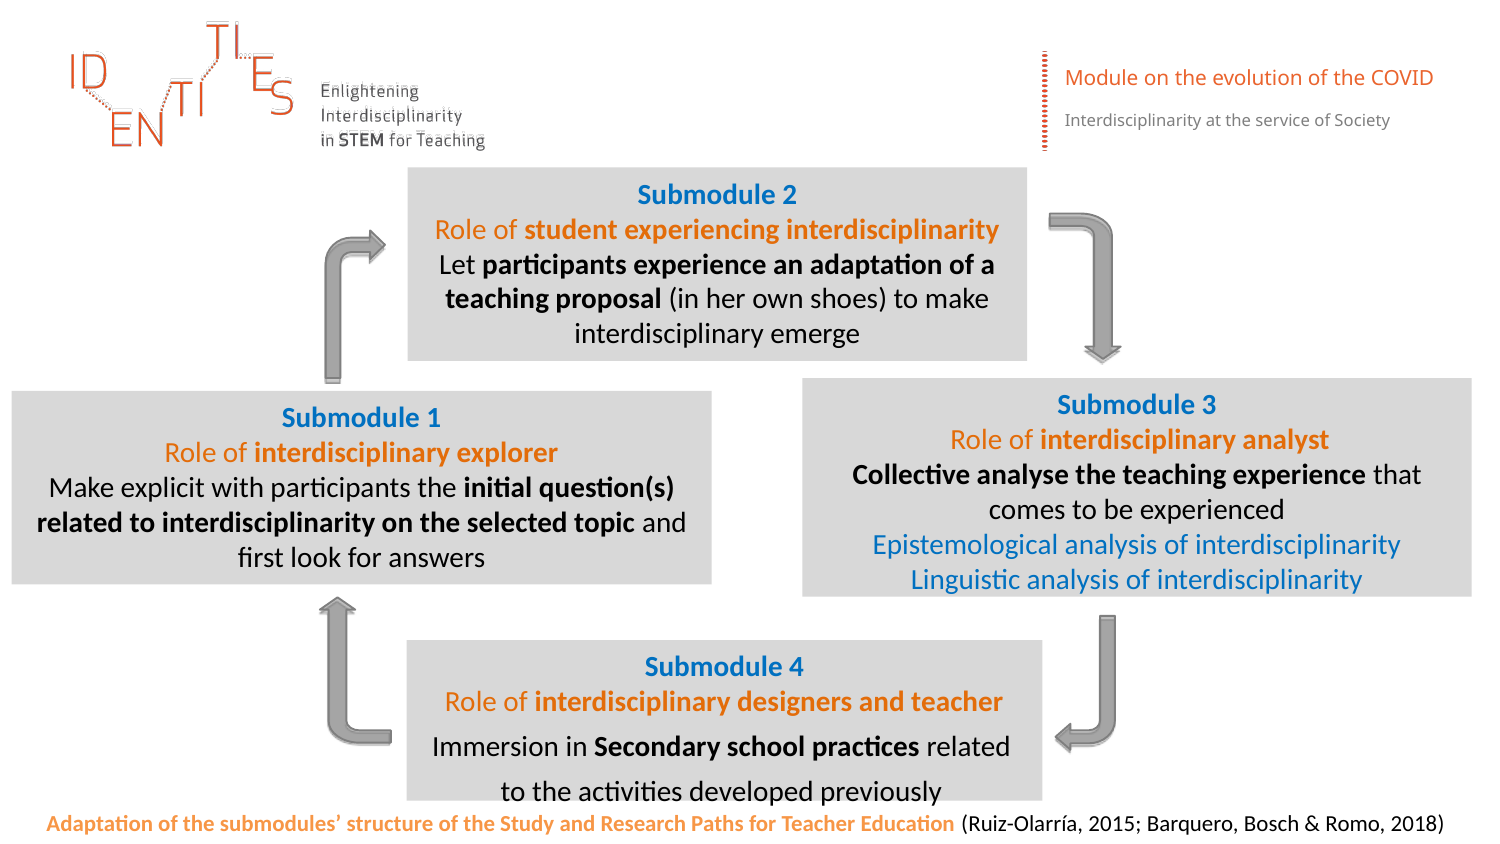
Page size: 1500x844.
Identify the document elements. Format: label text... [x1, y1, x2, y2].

text_box [319, 597, 391, 743]
picture [1042, 51, 1050, 151]
text_box Module on the evolution of the COVID Interdisciplinarity at the service of Society [1049, 57, 1472, 150]
text_box Adaptation of the submodules’ structure of the Study and Research Paths for Teacher Education (Ruiz-Olarría, 2015; Barquero, Bosch & Romo, 2018) [11, 800, 1481, 842]
text_box [1055, 615, 1115, 750]
text_box Submodule 1 Role of interdisciplinary explorer Make explicit with participants the initial question(s) related to interdisciplinarity on the selected topic and first look for answers [11, 390, 712, 585]
text_box [325, 230, 385, 379]
picture [71, 18, 485, 154]
text_box Submodule 2 Role of student experiencing interdisciplinarity Let participants experience an adaptation of a teaching proposal (in her own shoes) to make interdisciplinary emerge [407, 167, 1028, 361]
text_box Submodule 4 Role of interdisciplinary designers and teacher Immersion in Secondary school practices related to the activities developed previously [406, 640, 1043, 800]
text_box [1049, 213, 1121, 359]
text_box Submodule 3 Role of interdisciplinary analyst Collective analyse the teaching experience that comes to be experienced Epistemological analysis of interdisciplinarity Linguistic analysis of interdisciplinarity [802, 378, 1472, 597]
